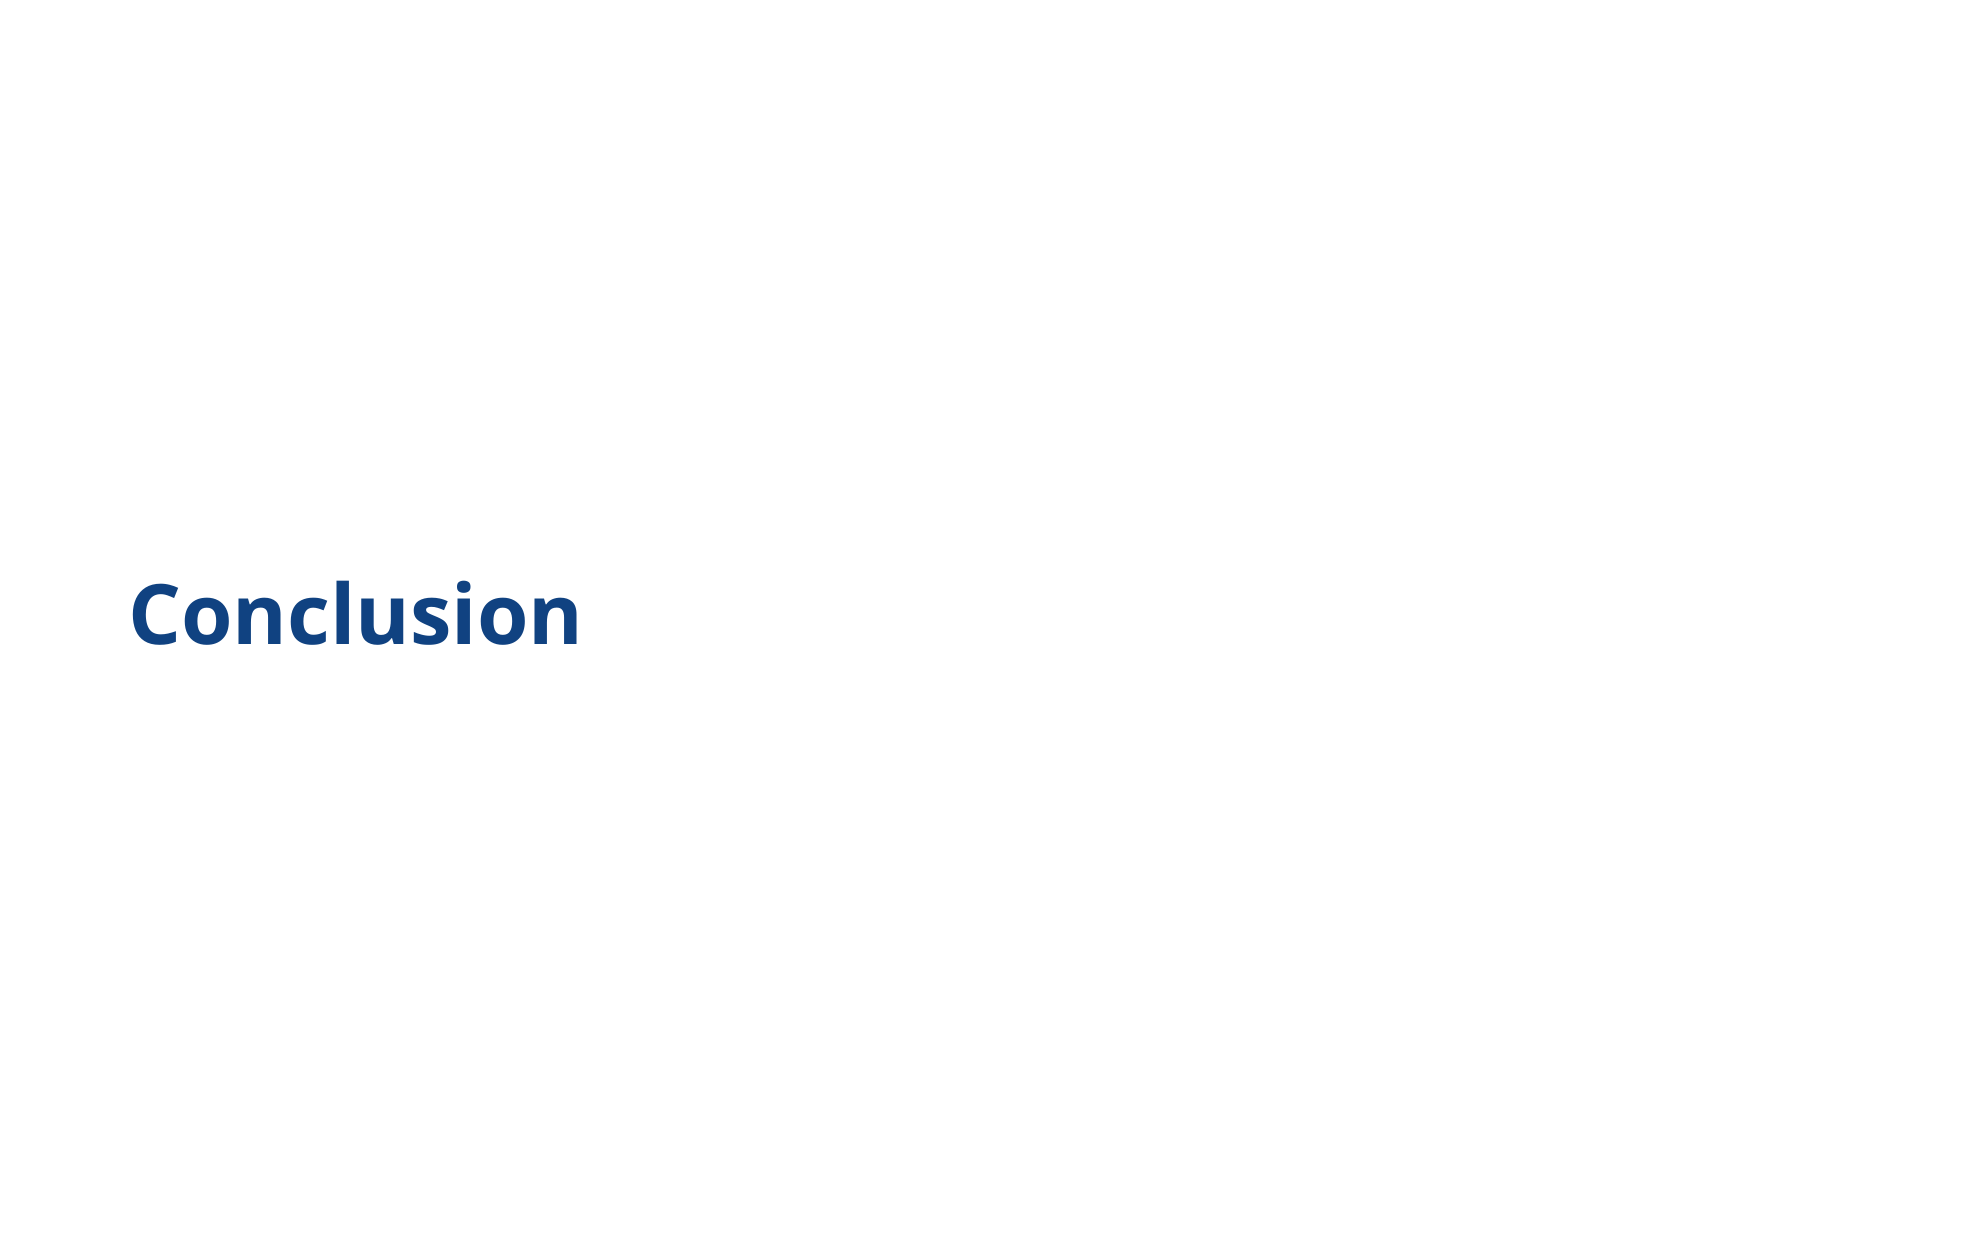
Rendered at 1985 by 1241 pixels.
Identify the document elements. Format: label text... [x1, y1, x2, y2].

title Conclusion [128, 522, 1890, 703]
